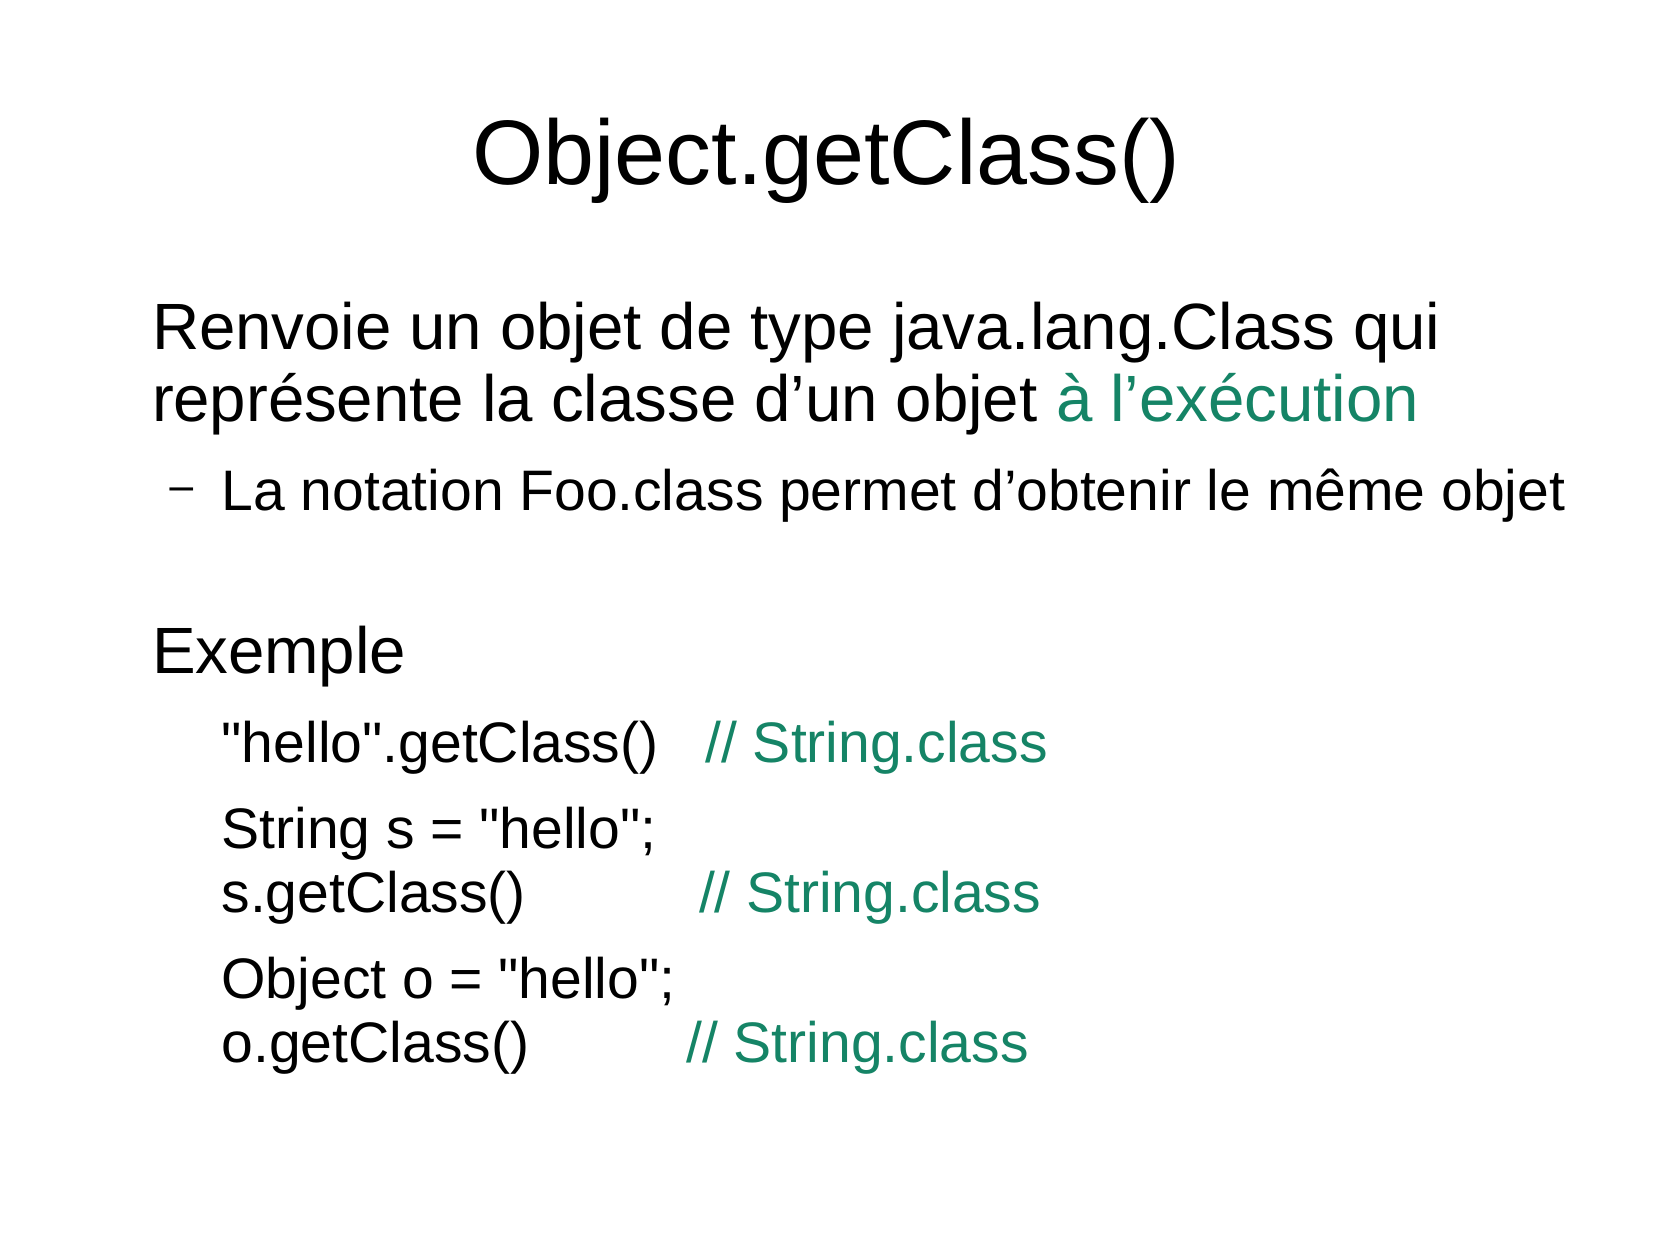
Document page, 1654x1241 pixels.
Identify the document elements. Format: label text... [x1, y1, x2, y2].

list Renvoie un objet de type java.lang.Class qui représente la classe d’un objet à l’exécution La notation Foo.class permet d’obtenir le même objet Exemple "hello".getClass() // String.class String s = "hello"; s.getClass() // String.class Object o = "hello"; o.getClass() // String.class [82, 290, 1571, 1096]
title Object.getClass() [82, 49, 1571, 257]
